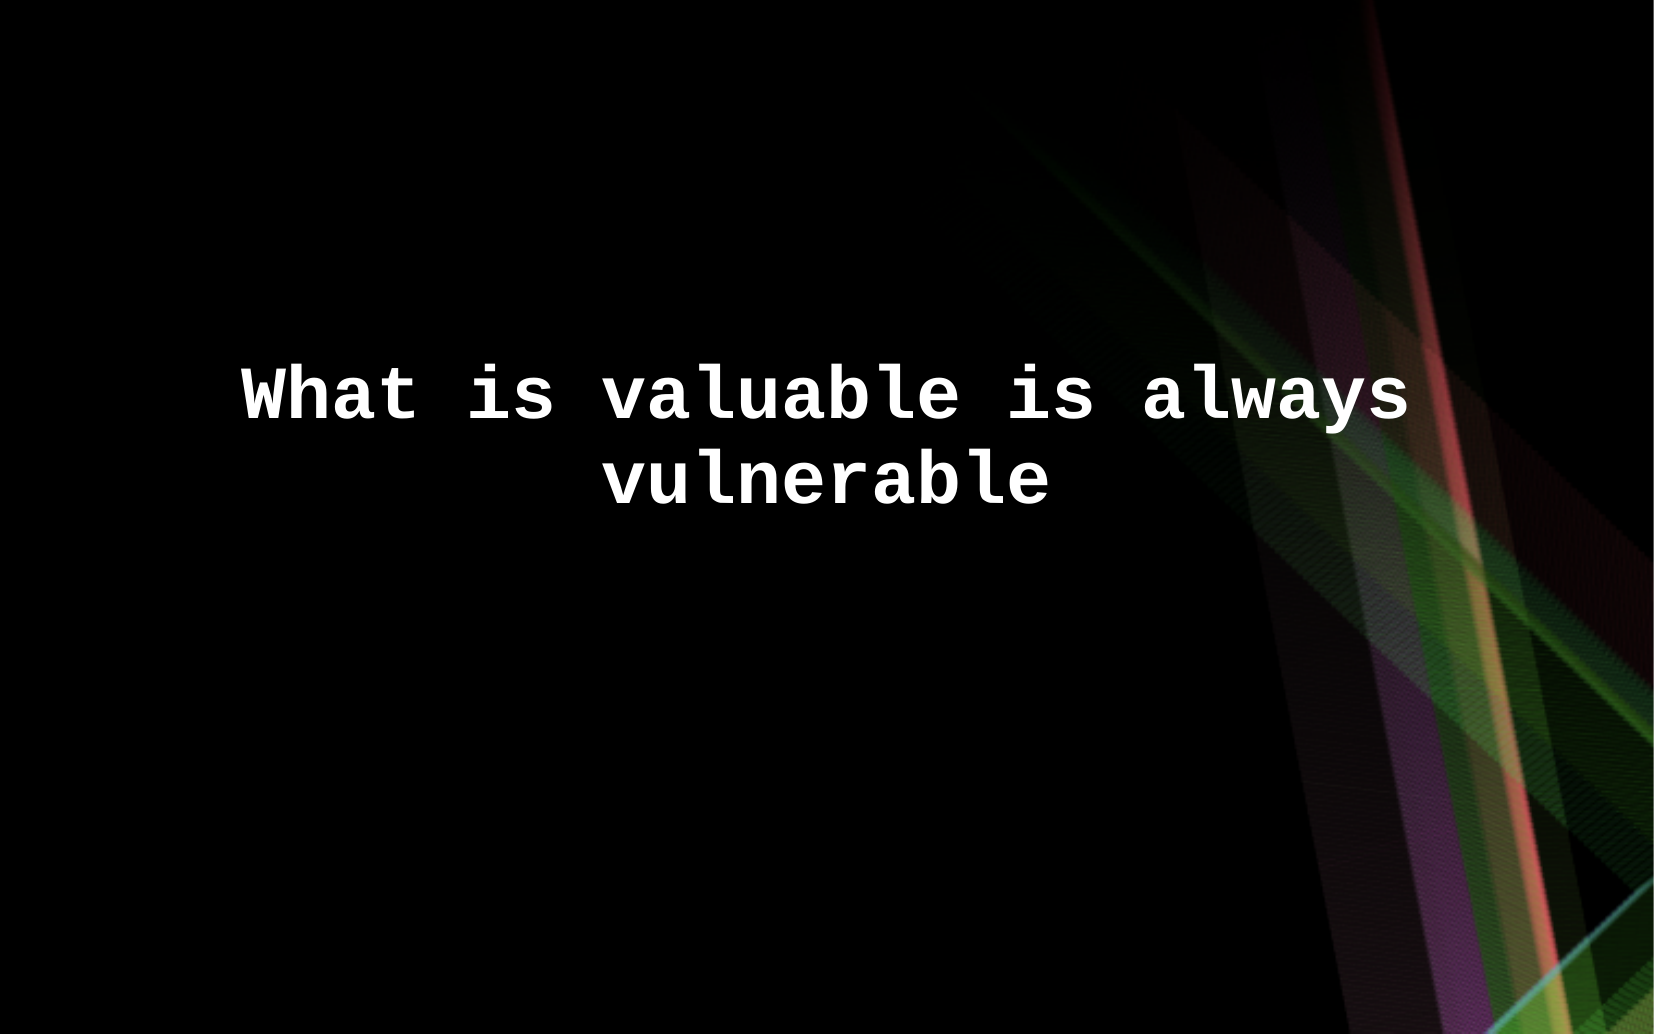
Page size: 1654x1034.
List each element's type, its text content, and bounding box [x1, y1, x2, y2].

subtitle What is valuable is always vulnerable [82, 41, 1571, 842]
picture [0, 0, 1654, 1034]
